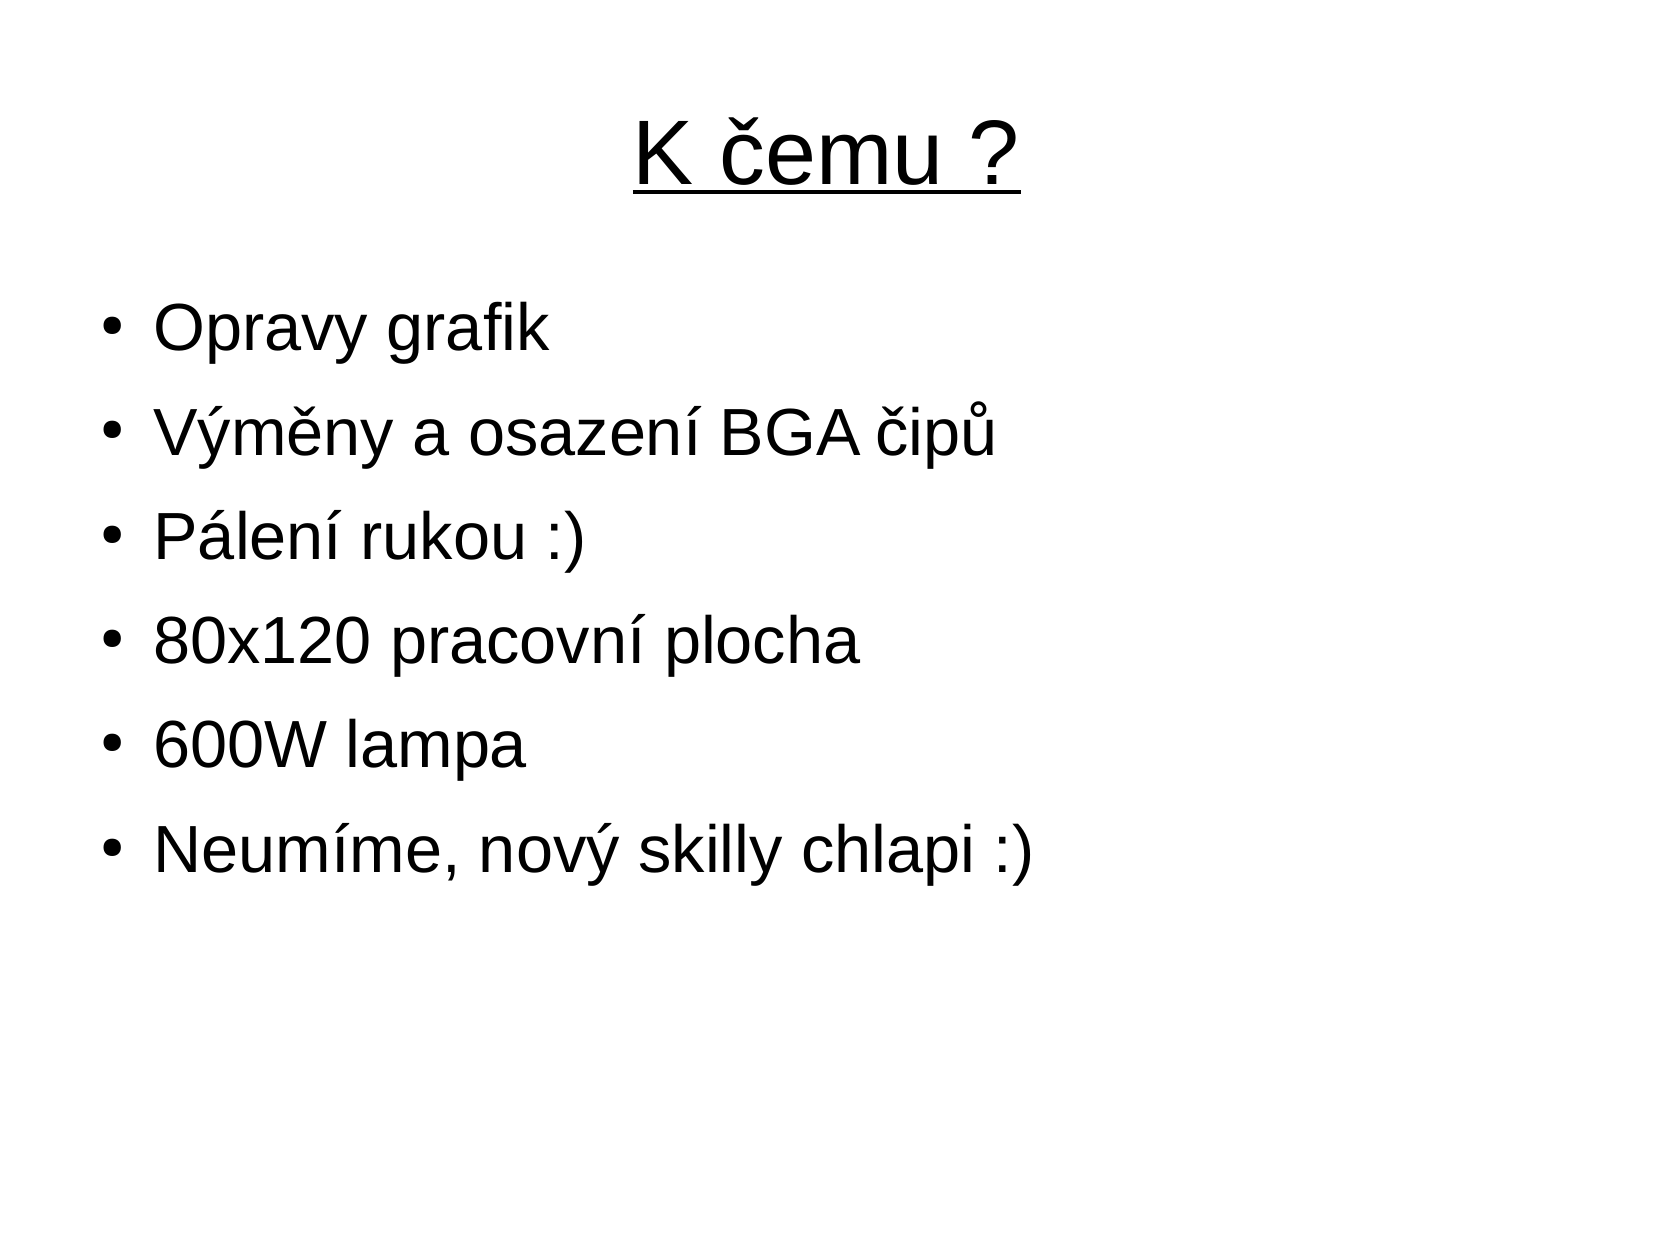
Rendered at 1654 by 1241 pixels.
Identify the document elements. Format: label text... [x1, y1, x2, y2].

list Opravy grafik Výměny a osazení BGA čipů Pálení rukou :) 80x120 pracovní plocha 600W lampa Neumíme, nový skilly chlapi :) [82, 290, 1571, 1010]
title K čemu ? [82, 49, 1571, 257]
